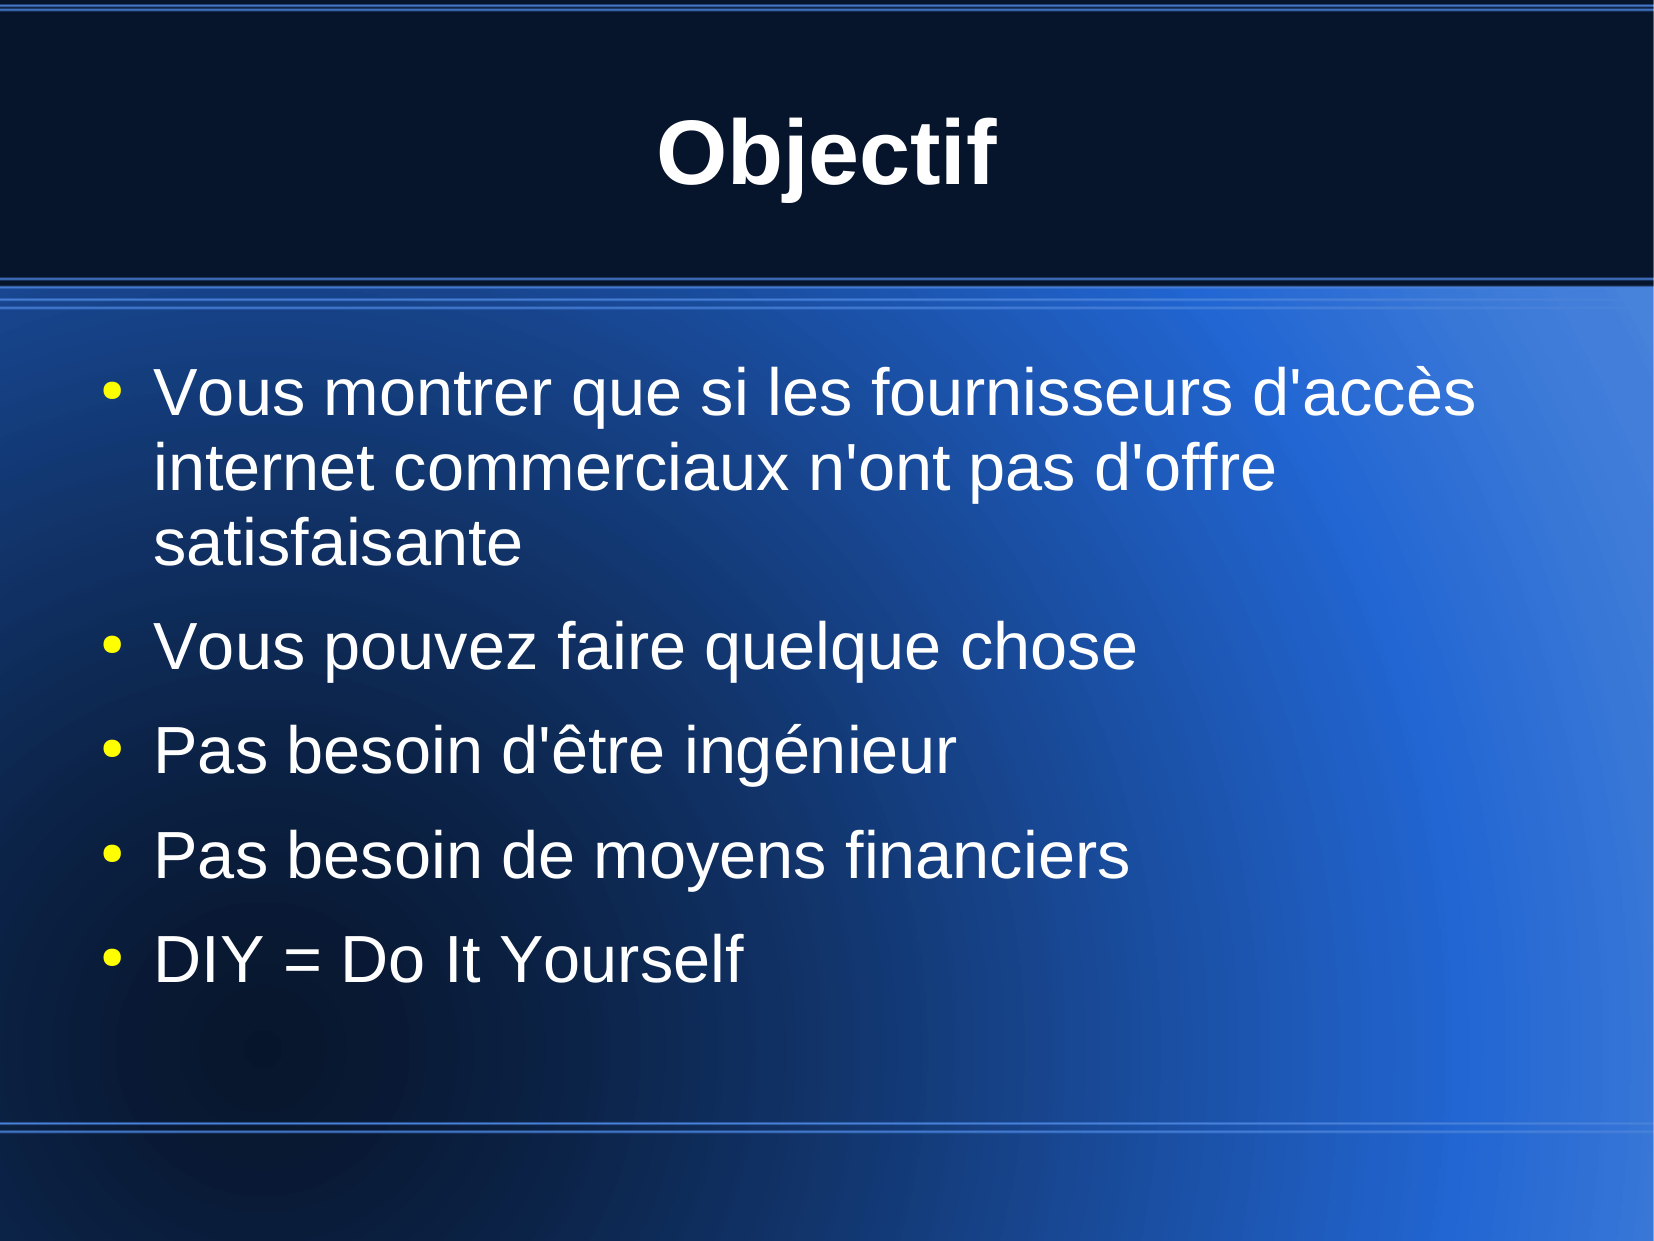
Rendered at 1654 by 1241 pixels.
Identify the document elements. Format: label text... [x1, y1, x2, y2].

title Objectif [82, 56, 1571, 250]
list Vous montrer que si les fournisseurs d'accès internet commerciaux n'ont pas d'offre satisfaisante Vous pouvez faire quelque chose Pas besoin d'être ingénieur Pas besoin de moyens financiers DIY = Do It Yourself [82, 355, 1571, 1159]
picture [0, 0, 1654, 1241]
